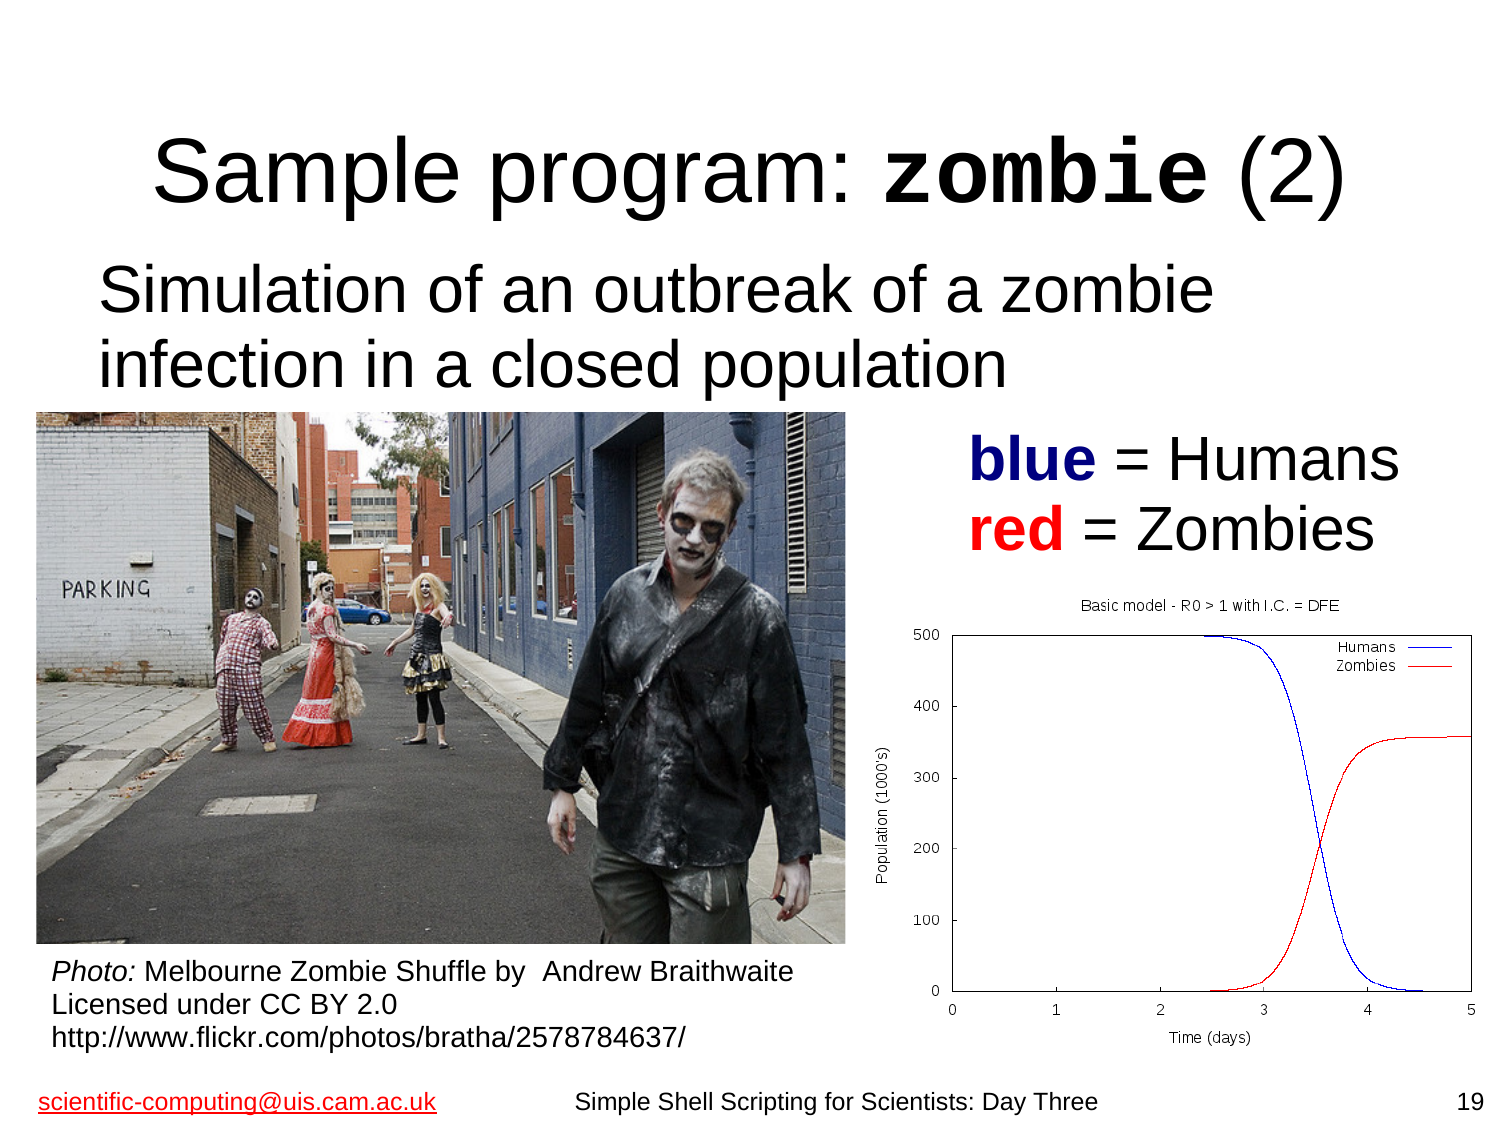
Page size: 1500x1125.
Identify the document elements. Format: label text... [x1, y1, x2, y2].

picture [869, 578, 1500, 1051]
picture [36, 412, 846, 944]
title Sample program: zombie (2) [53, 112, 1447, 238]
list Simulation of an outbreak of a zombie infection in a closed population [83, 244, 1417, 1001]
text_box blue = Humans red = Zombies [953, 416, 1459, 572]
text_box Photo: Melbourne Zombie Shuffle by Andrew Braithwaite Licensed under CC BY 2.0 http://www.flickr.com/photos/bratha/2578784637/ [36, 947, 846, 1062]
